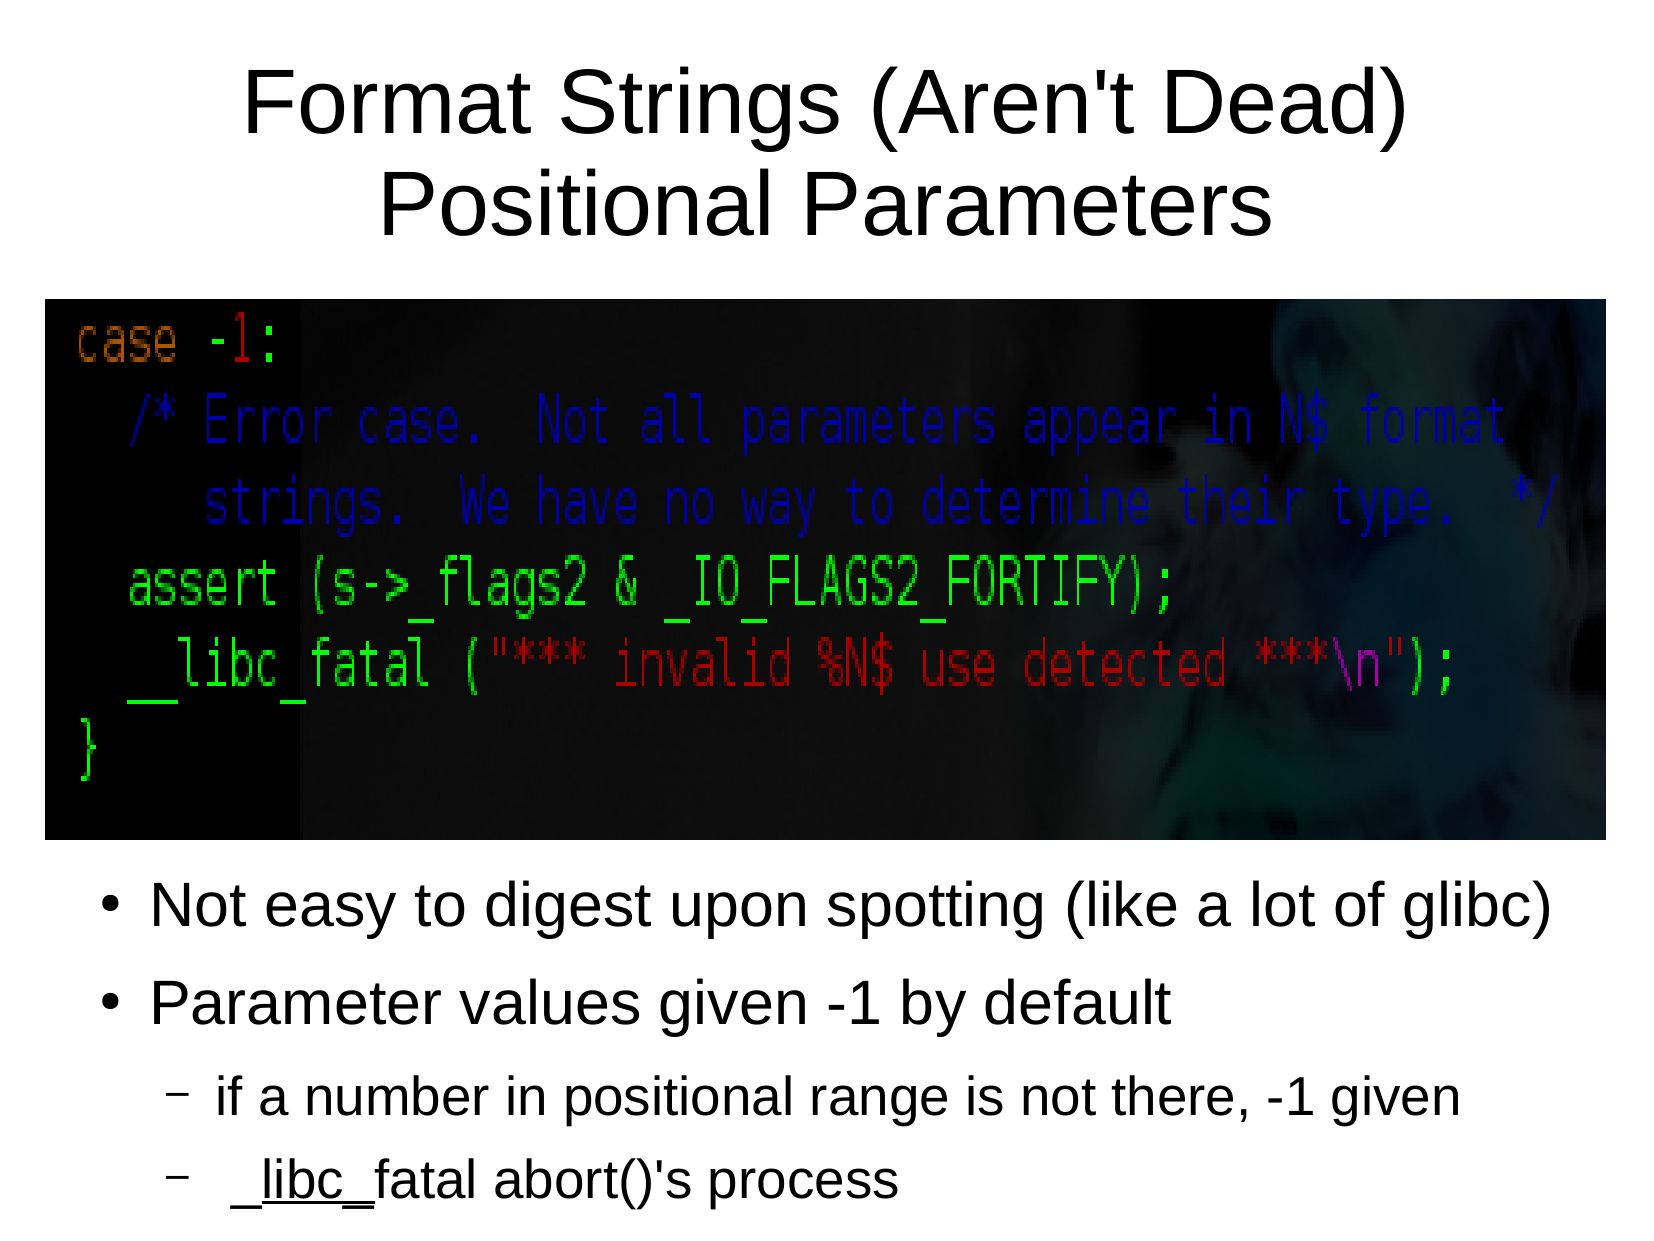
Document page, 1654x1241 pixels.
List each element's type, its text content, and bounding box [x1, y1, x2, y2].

list Not easy to digest upon spotting (like a lot of glibc) Parameter values given -1 by default if a number in positional range is not there, -1 given _libc_fatal abort()'s process [82, 870, 1621, 1241]
picture [45, 299, 1606, 841]
title Format Strings (Aren't Dead) Positional Parameters [82, 49, 1571, 257]
